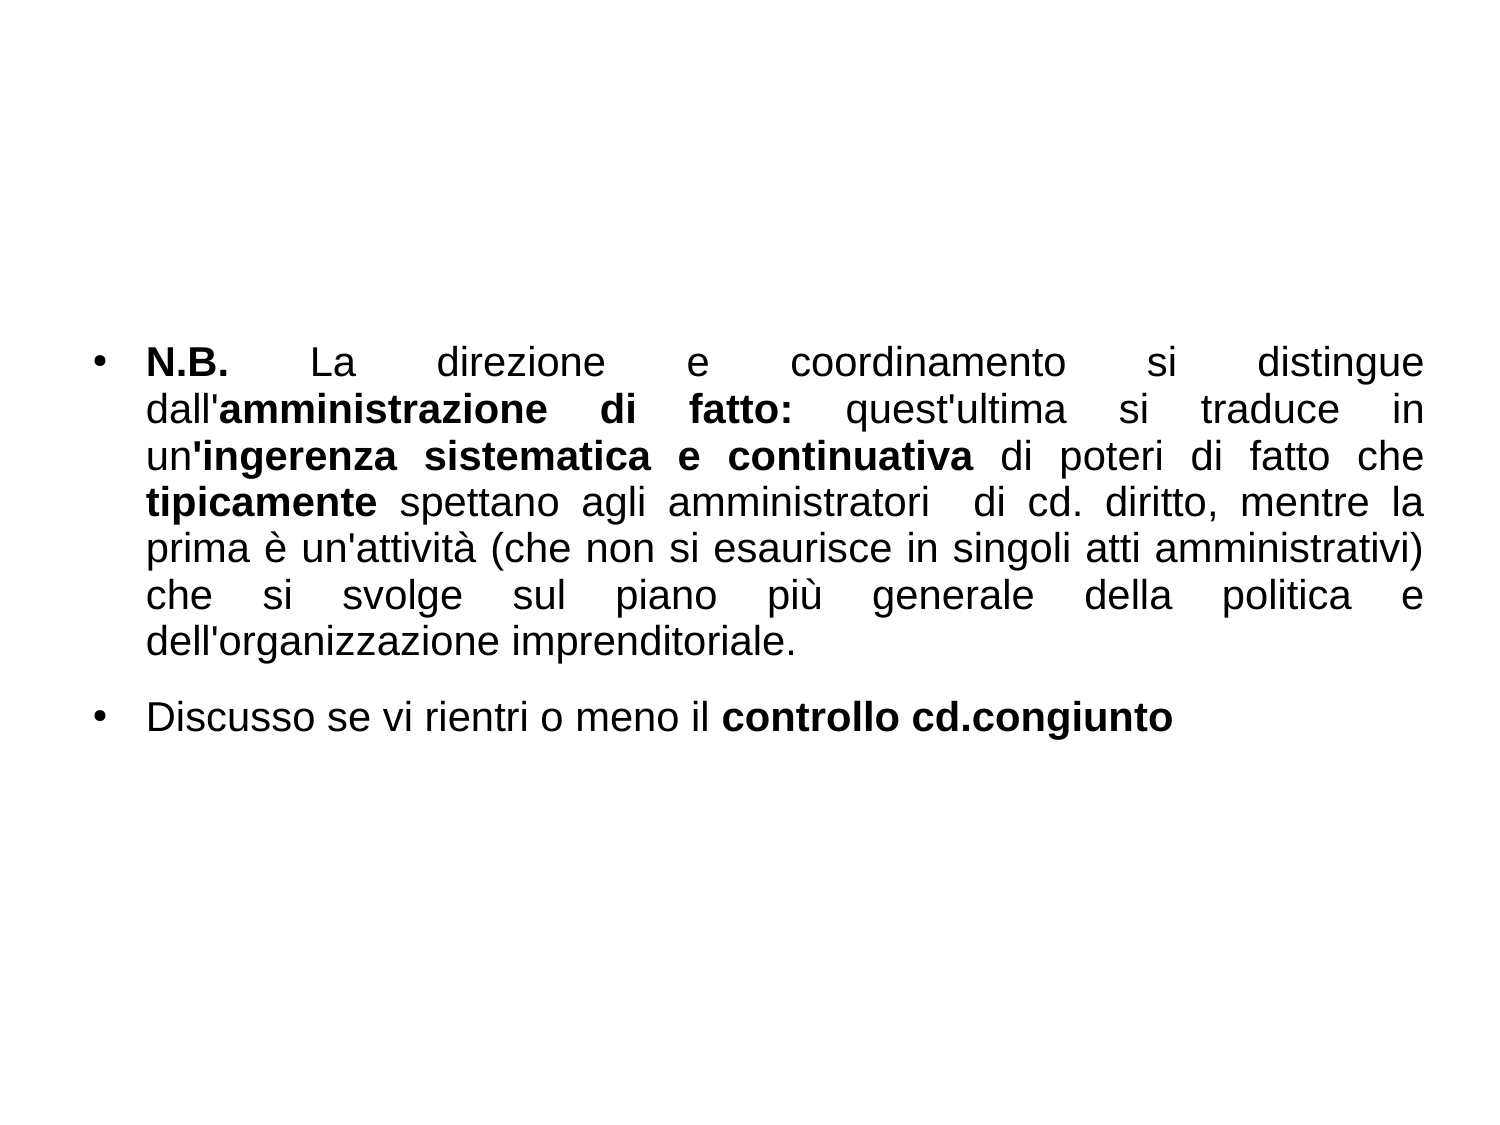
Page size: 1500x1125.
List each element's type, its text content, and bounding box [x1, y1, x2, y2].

list N.B. La direzione e coordinamento si distingue dall'amministrazione di fatto: quest'ultima si traduce in un'ingerenza sistematica e continuativa di poteri di fatto che tipicamente spettano agli amministratori di cd. diritto, mentre la prima è un'attività (che non si esaurisce in singoli atti amministrativi) che si svolge sul piano più generale della politica e dell'organizzazione imprenditoriale. Discusso se vi rientri o meno il controllo cd.congiunto [75, 263, 1425, 1006]
